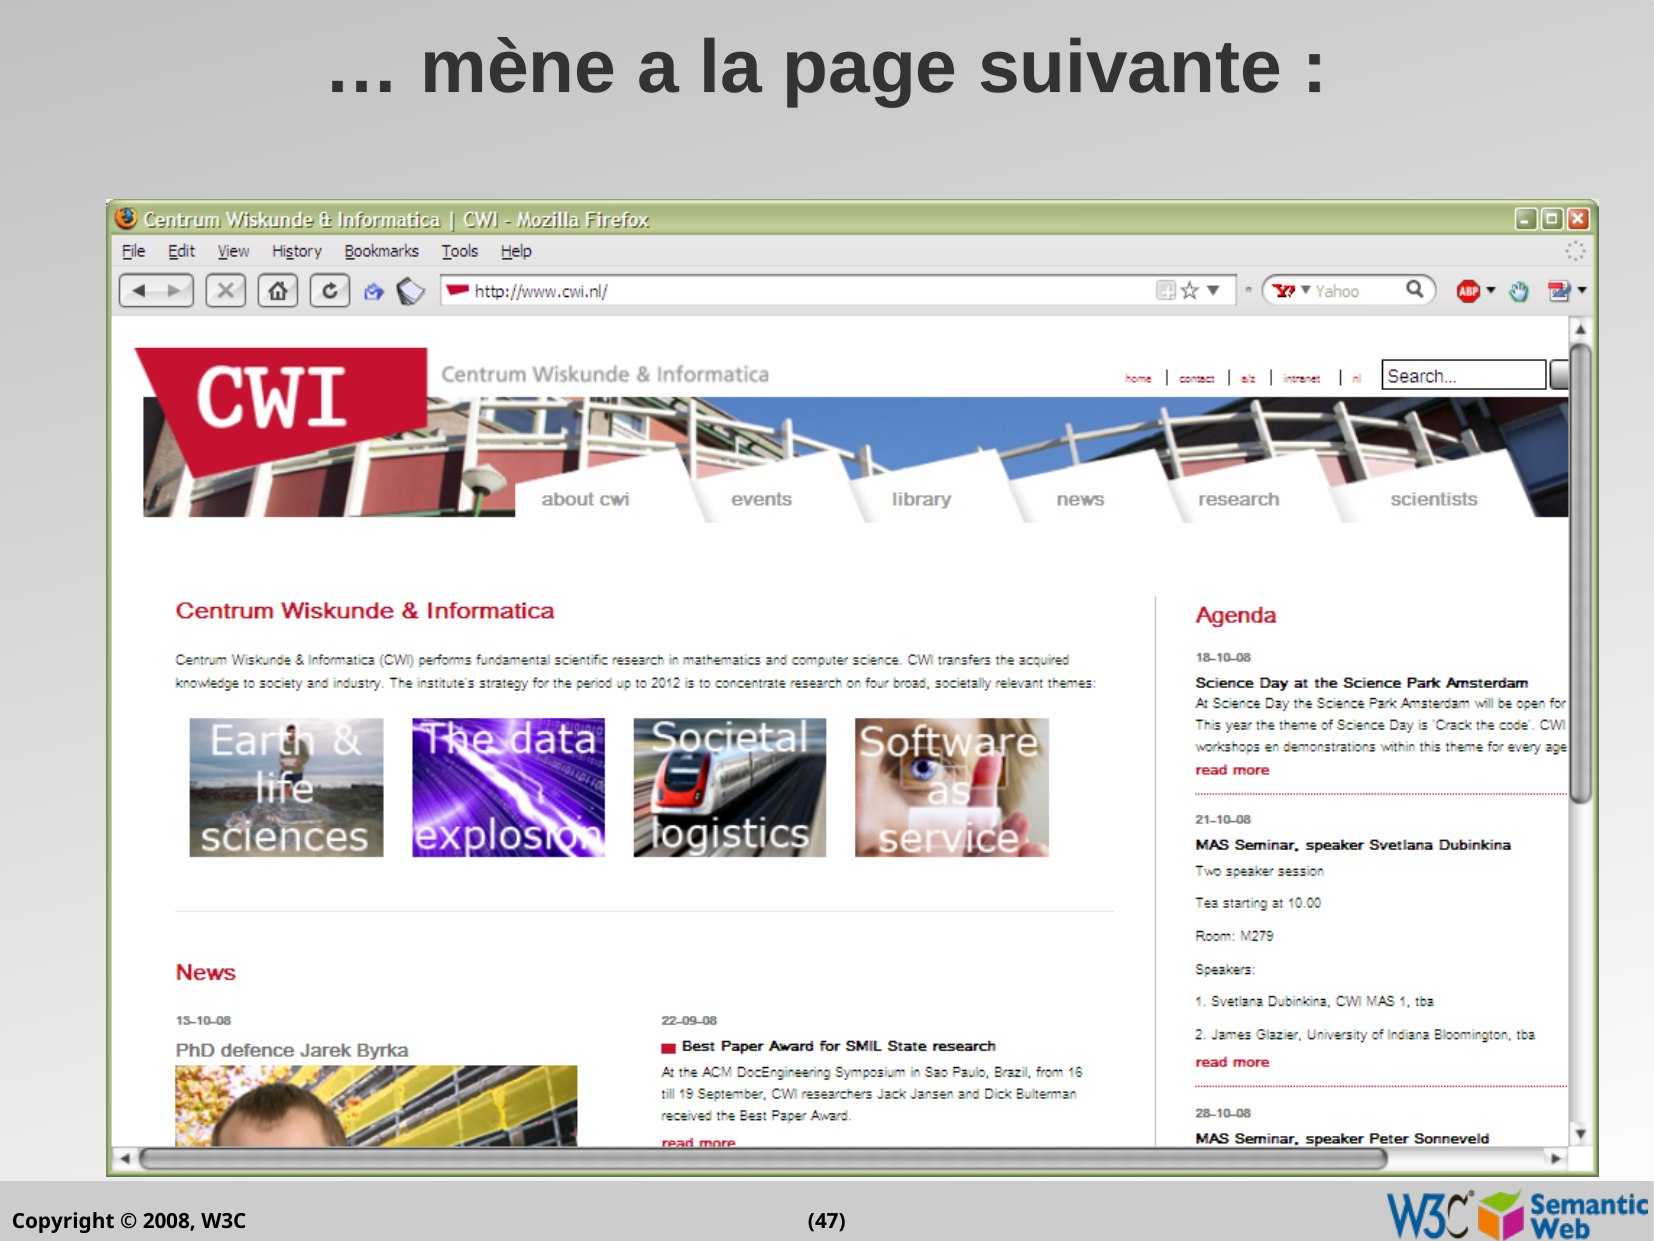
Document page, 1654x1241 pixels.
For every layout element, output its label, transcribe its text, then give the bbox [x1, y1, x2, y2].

picture [106, 199, 1599, 1177]
title … mène a la page suivante : [0, 5, 1654, 125]
picture [1387, 1187, 1648, 1241]
